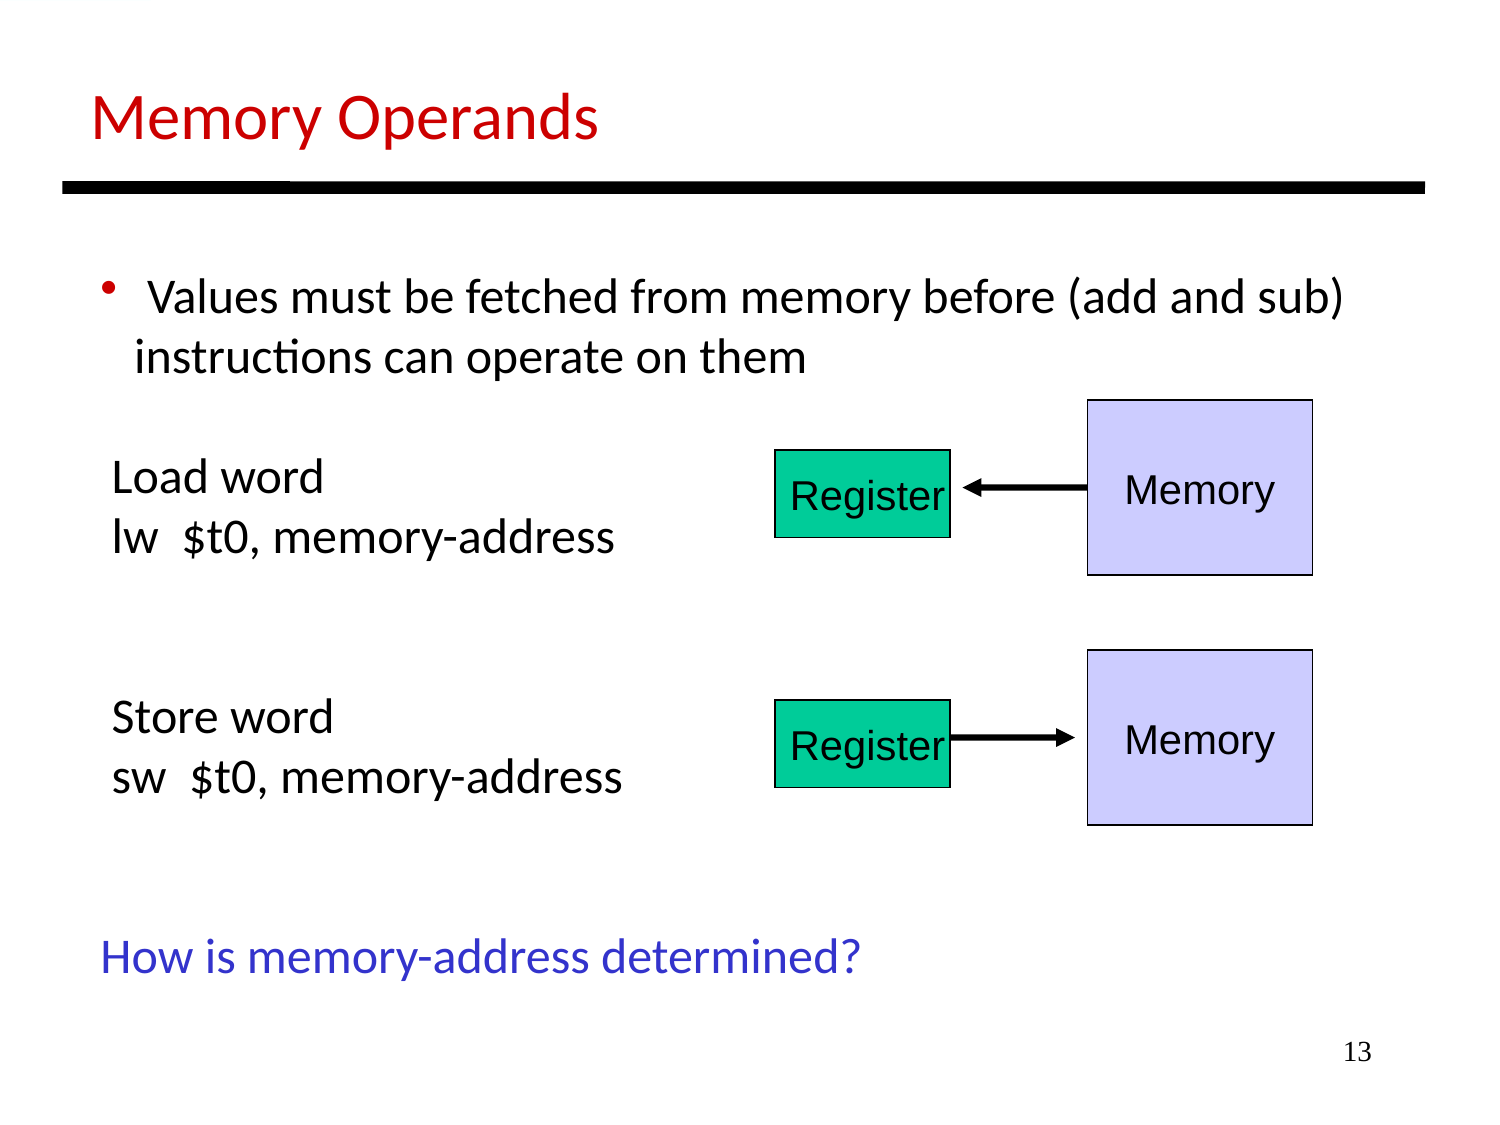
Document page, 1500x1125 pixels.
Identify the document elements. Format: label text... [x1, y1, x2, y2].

text_box Memory Operands [75, 65, 615, 160]
text_box Memory [1087, 650, 1313, 825]
text_box Register [774, 449, 950, 538]
text_box Register [774, 699, 950, 788]
text_box Values must be fetched from memory before (add and sub) instructions can operate on them Load word lw $t0, memory-address Store word sw $t0, memory-address How is memory-address determined? [85, 256, 1361, 992]
slide_number <number> [1074, 1025, 1388, 1100]
text_box Memory [1087, 399, 1313, 575]
